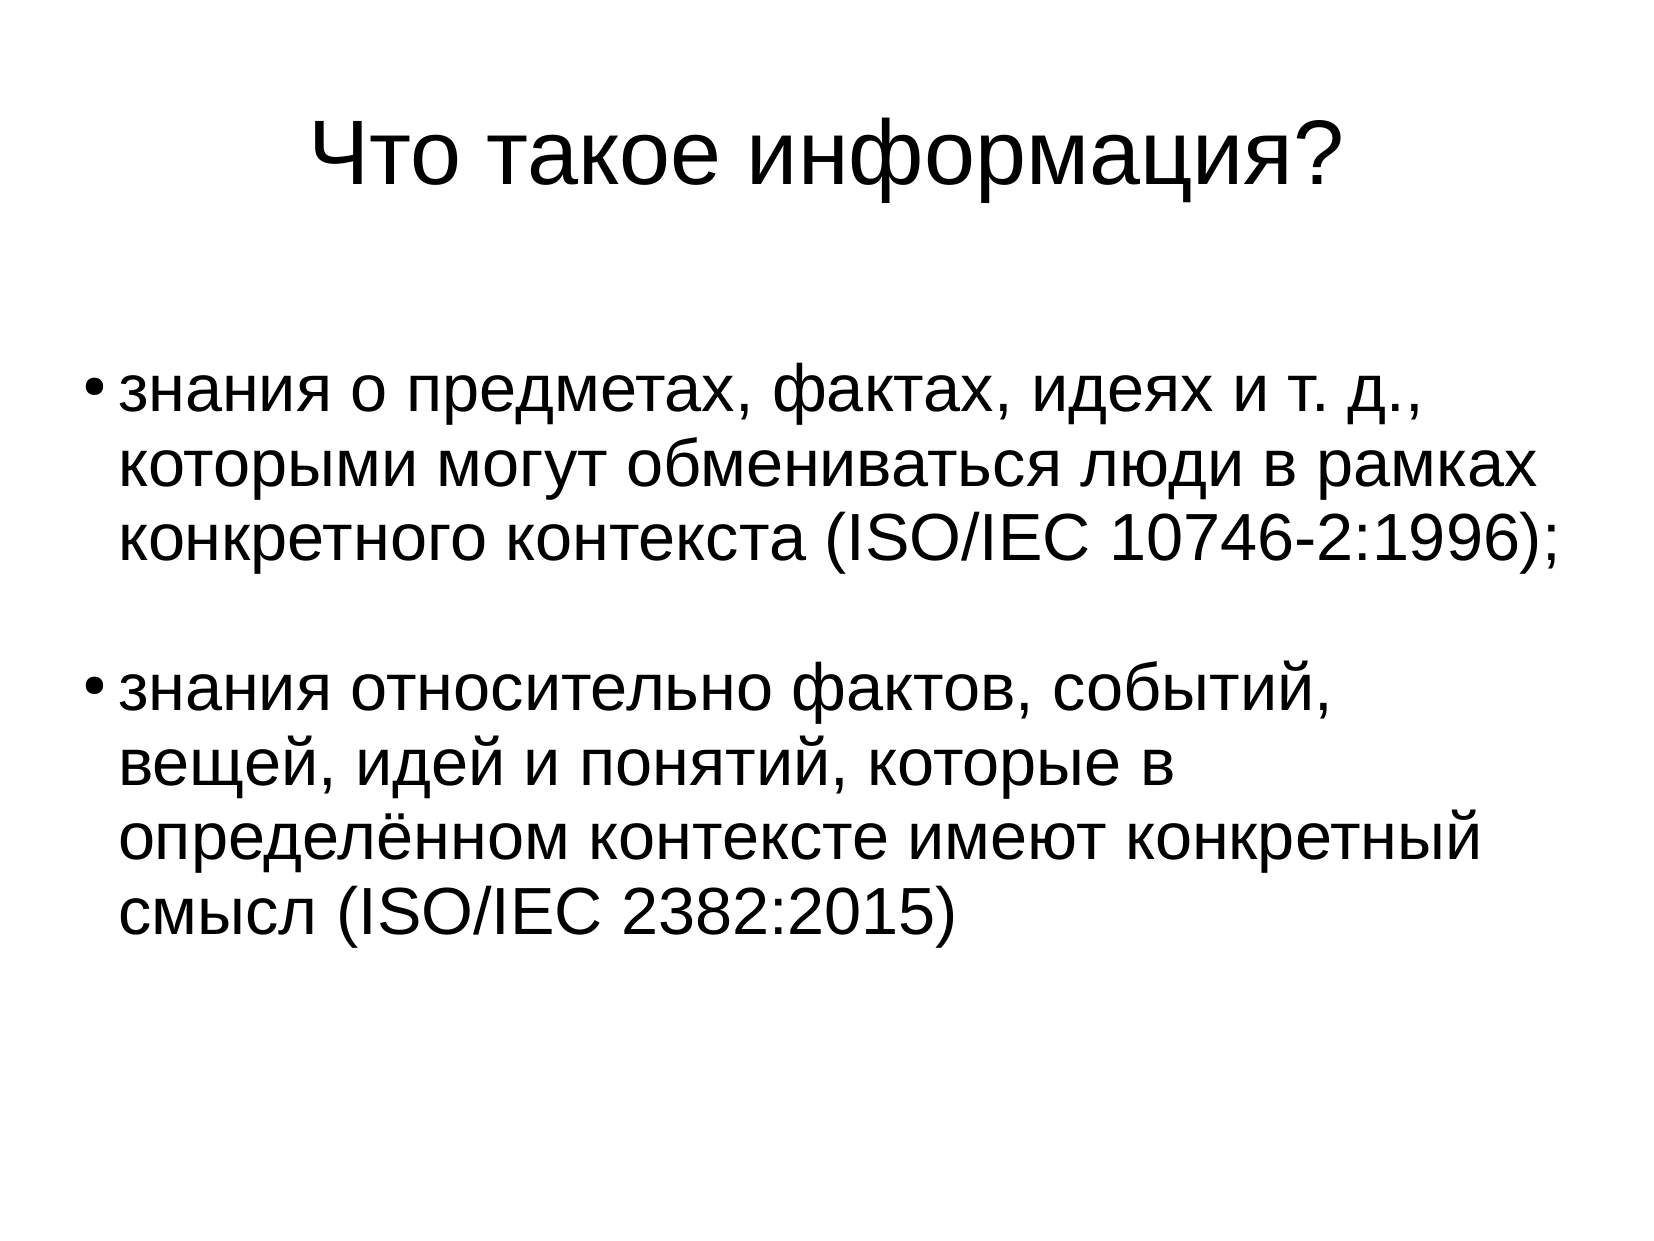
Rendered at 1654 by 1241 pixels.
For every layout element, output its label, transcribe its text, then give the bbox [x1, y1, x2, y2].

subtitle знания о предметах, фактах, идеях и т. д., которыми могут обмениваться люди в рамках конкретного контекста (ISO/IEC 10746-2:1996); знания относительно фактов, событий, вещей, идей и понятий, которые в определённом контексте имеют конкретный смысл (ISO/IEC 2382:2015) [82, 290, 1571, 1010]
title Что такое информация? [82, 49, 1571, 257]
